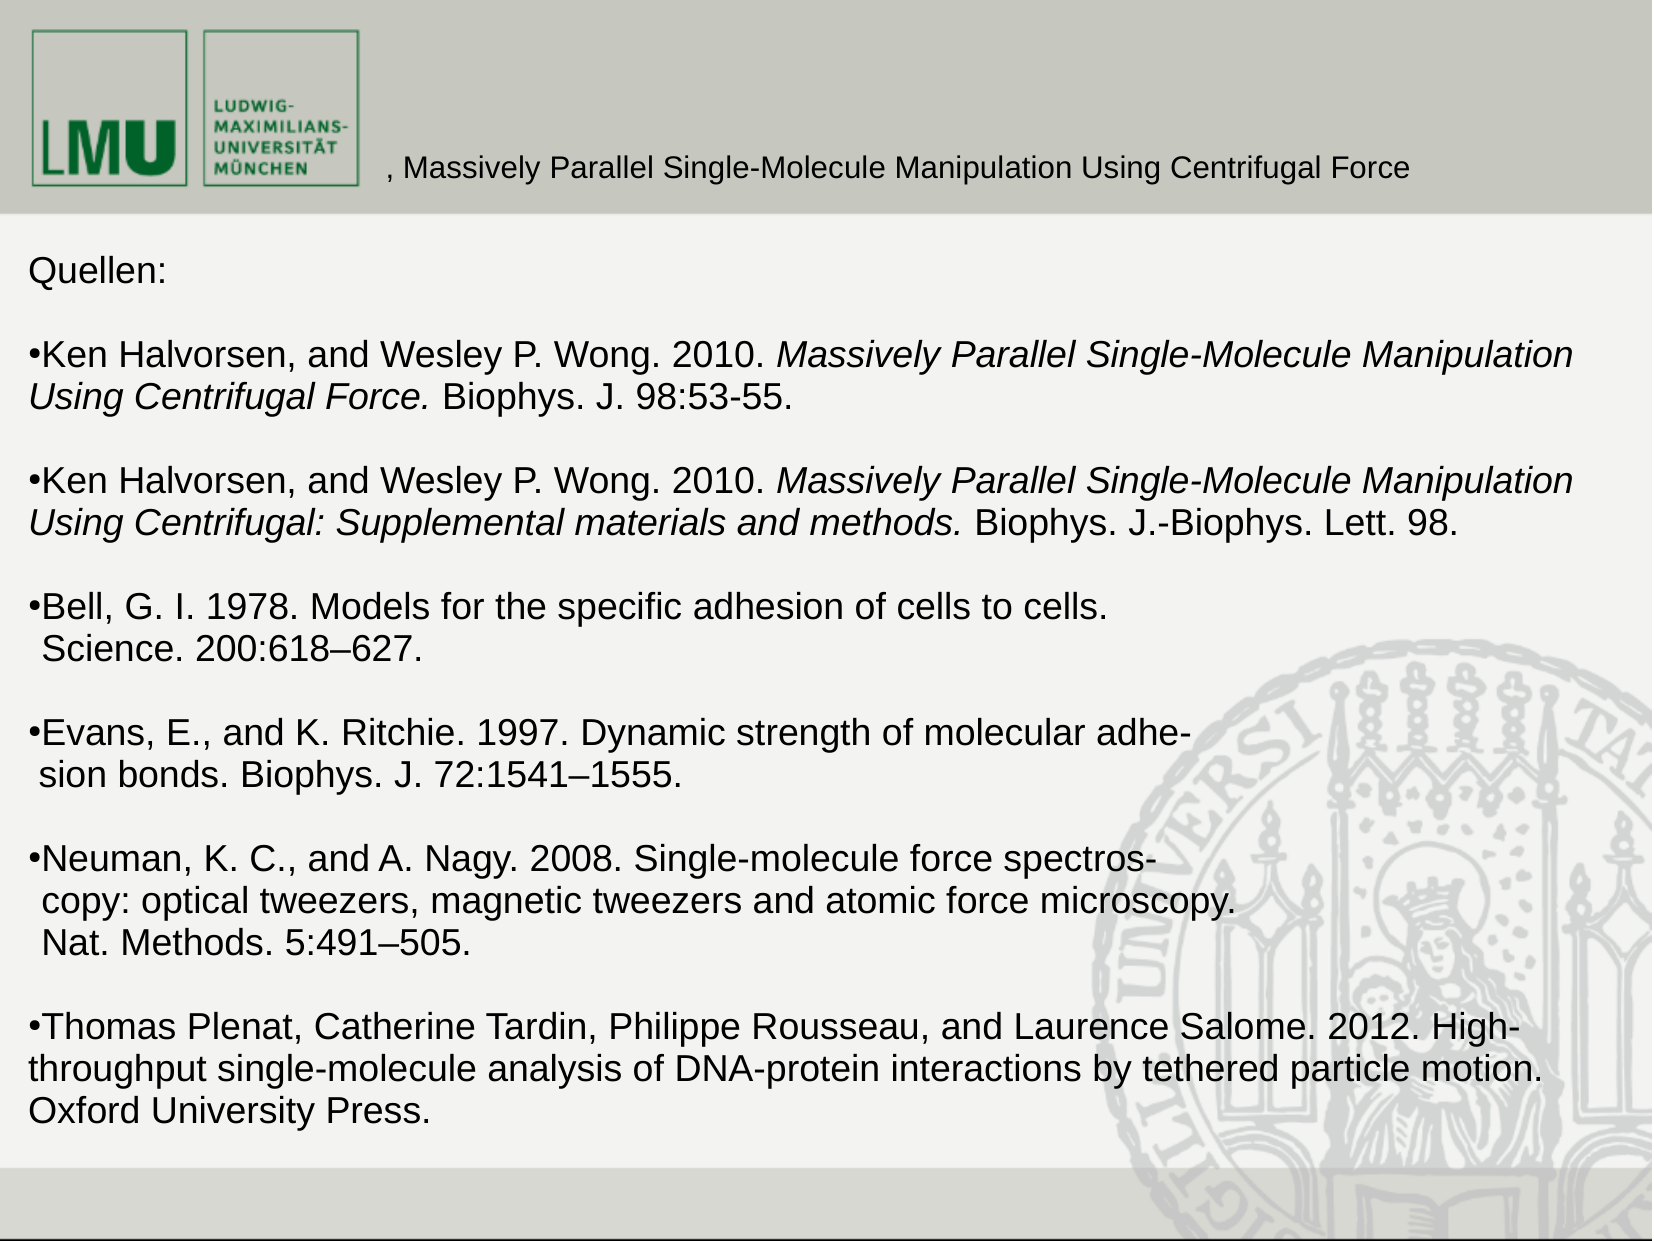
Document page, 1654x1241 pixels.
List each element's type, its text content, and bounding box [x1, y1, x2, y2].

picture [0, 0, 1652, 1241]
subtitle Quellen: Ken Halvorsen, and Wesley P. Wong. 2010. Massively Parallel Single-Molecule Manipulation Using Centrifugal Force. Biophys. J. 98:53-55. Ken Halvorsen, and Wesley P. Wong. 2010. Massively Parallel Single-Molecule Manipulation Using Centrifugal: Supplemental materials and methods. Biophys. J.-Biophys. Lett. 98. Bell, G. I. 1978. Models for the specific adhesion of cells to cells. Science. 200:618–627. Evans, E., and K. Ritchie. 1997. Dynamic strength of molecular adhe- sion bonds. Biophys. J. 72:1541–1555. Neuman, K. C., and A. Nagy. 2008. Single-molecule force spectros- copy: optical tweezers, magnetic tweezers and atomic force microscopy. Nat. Methods. 5:491–505. Thomas Plenat, Catherine Tardin, Philippe Rousseau, and Laurence Salome. 2012. High-throughput single-molecule analysis of DNA-protein interactions by tethered particle motion. Oxford University Press. [28, 249, 1635, 1241]
text_box Philipp Lorenz, Massively Parallel Single-Molecule Manipulation Using Centrifugal Force [362, 142, 1619, 213]
